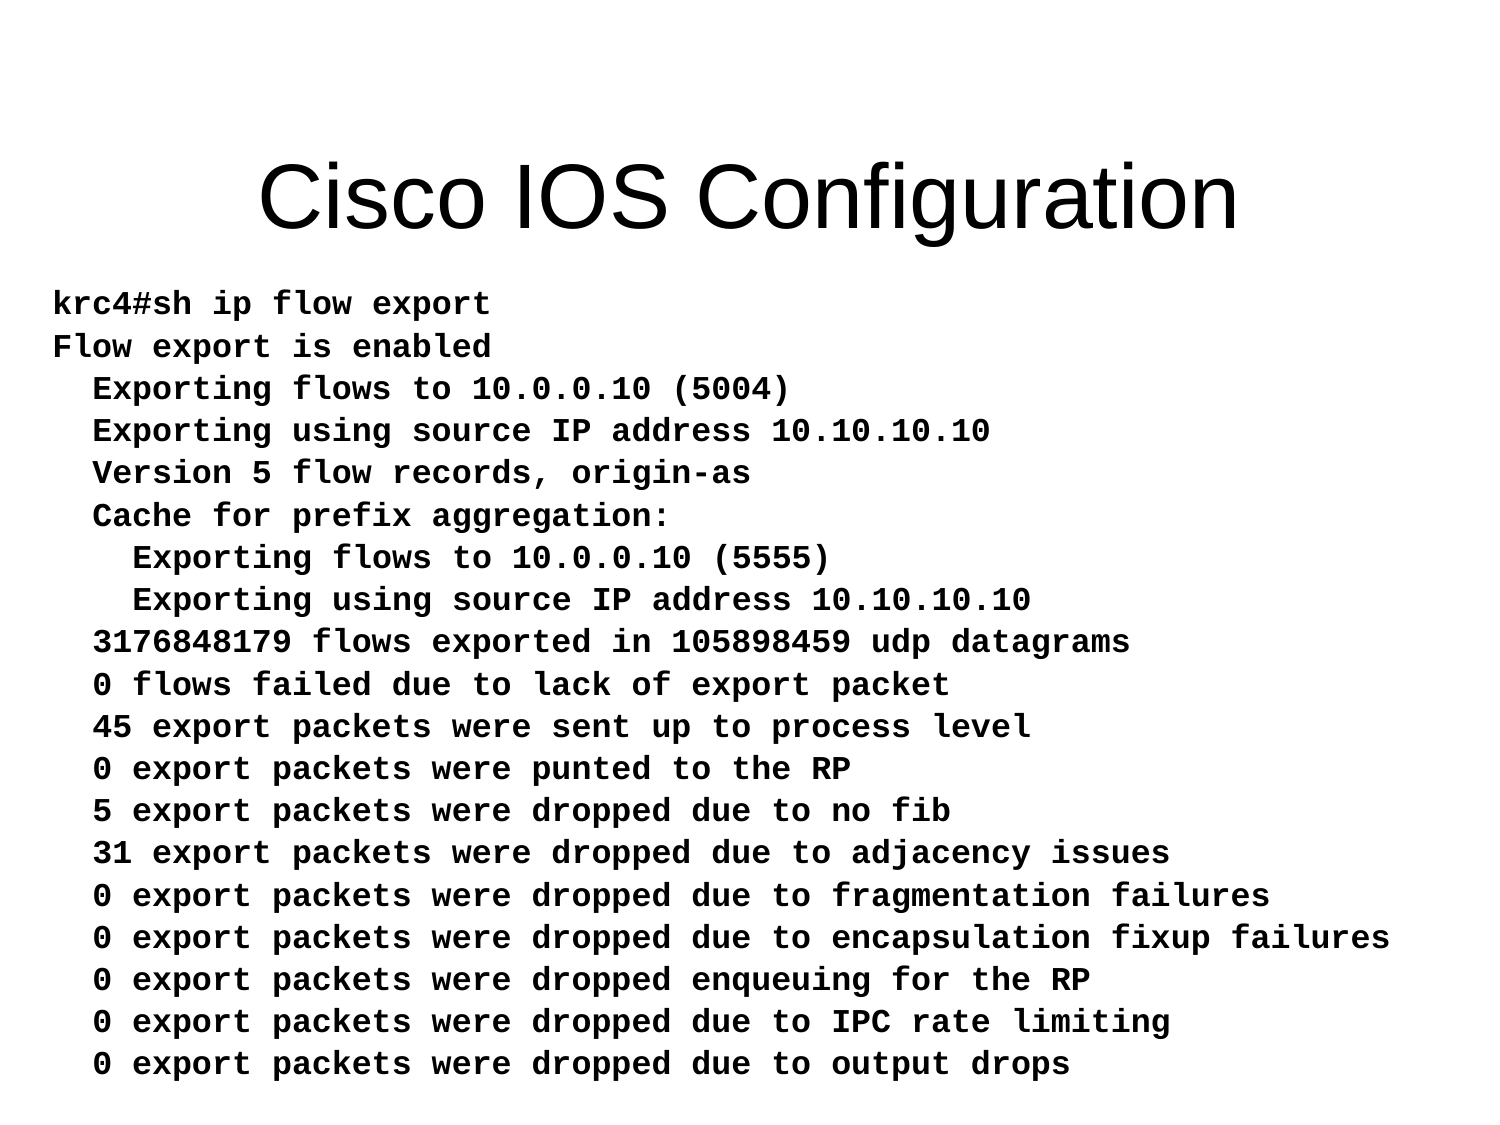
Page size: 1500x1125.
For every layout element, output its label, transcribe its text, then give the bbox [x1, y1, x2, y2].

text_box krc4#sh ip flow export Flow export is enabled Exporting flows to 10.0.0.10 (5004) Exporting using source IP address 10.10.10.10 Version 5 flow records, origin-as Cache for prefix aggregation: Exporting flows to 10.0.0.10 (5555) Exporting using source IP address 10.10.10.10 3176848179 flows exported in 105898459 udp datagrams 0 flows failed due to lack of export packet 45 export packets were sent up to process level 0 export packets were punted to the RP 5 export packets were dropped due to no fib 31 export packets were dropped due to adjacency issues 0 export packets were dropped due to fragmentation failures 0 export packets were dropped due to encapsulation fixup failures 0 export packets were dropped enqueuing for the RP 0 export packets were dropped due to IPC rate limiting 0 export packets were dropped due to output drops [37, 275, 1412, 1053]
title Cisco IOS Configuration [112, 99, 1388, 275]
